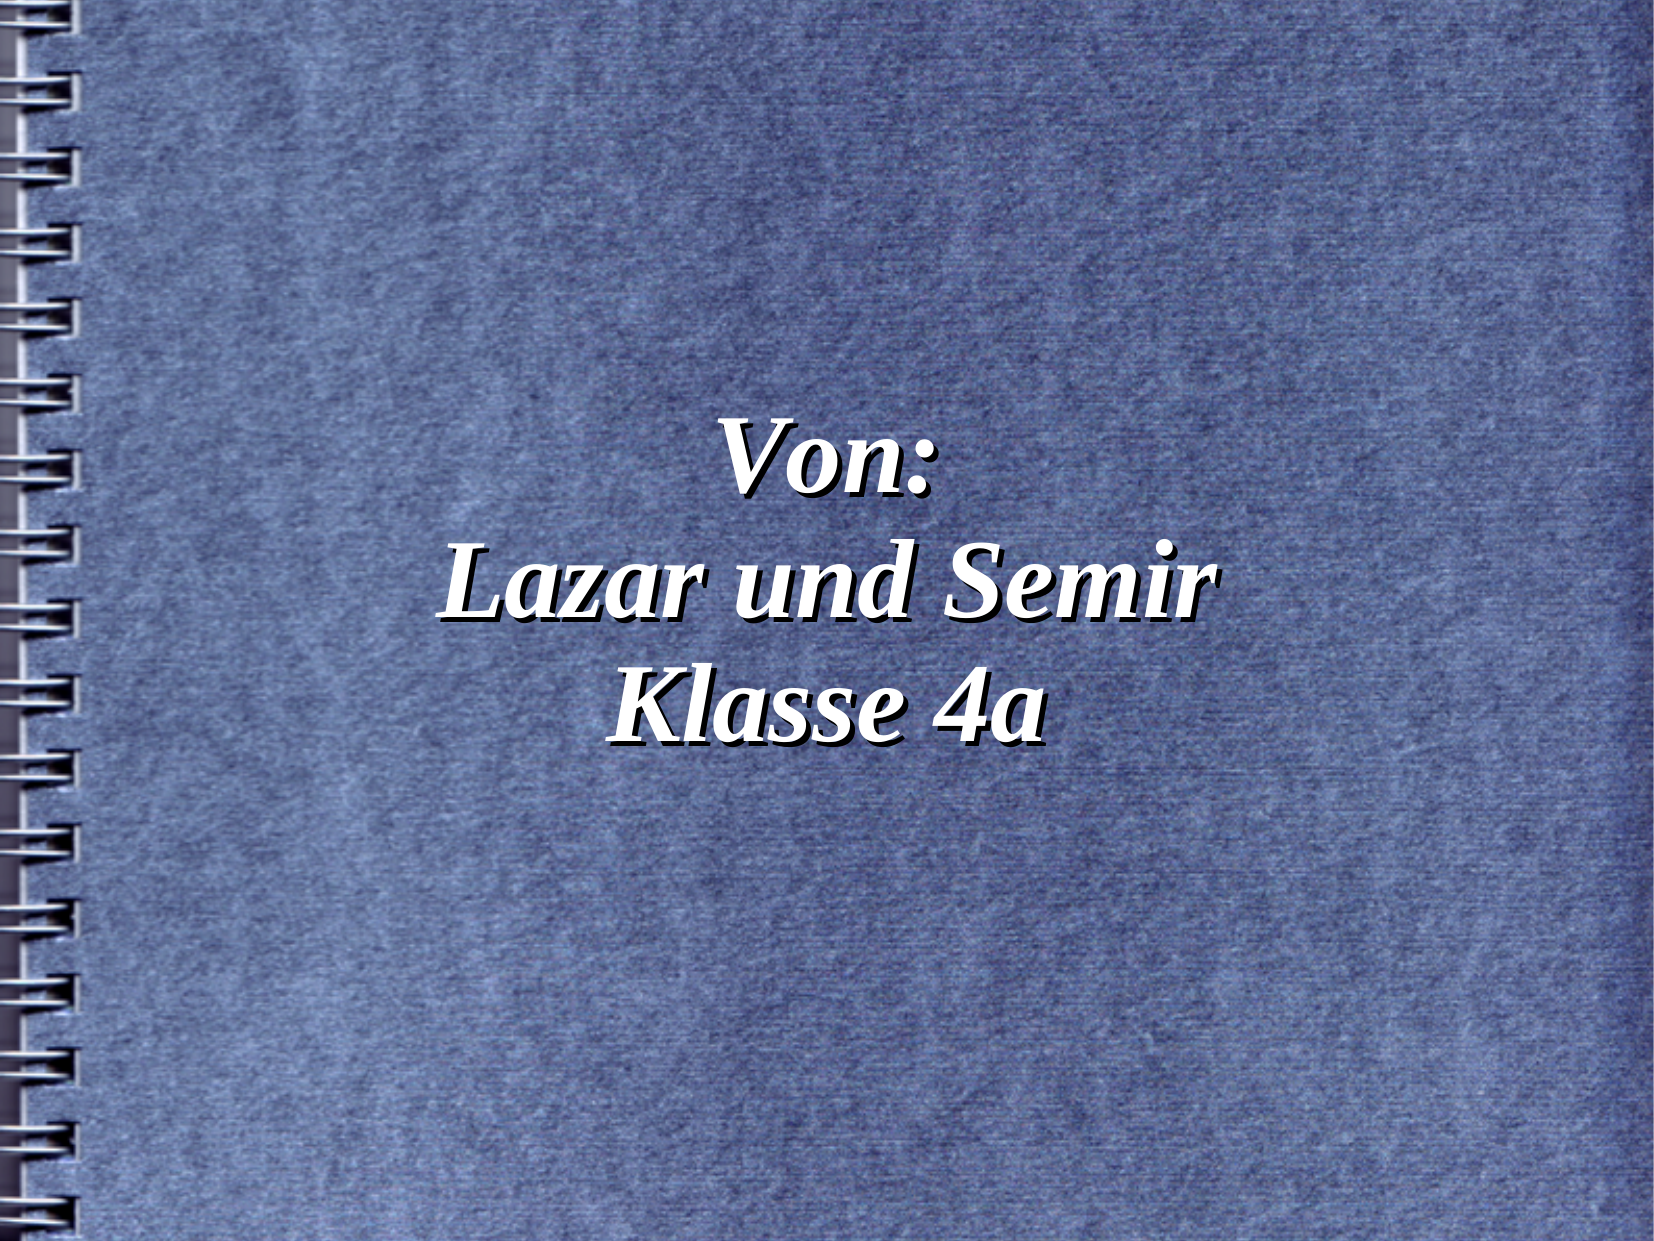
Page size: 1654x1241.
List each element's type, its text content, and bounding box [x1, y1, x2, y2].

subtitle Von: Lazar und Semir Klasse 4a [82, 49, 1571, 1109]
picture [0, 0, 1654, 1241]
